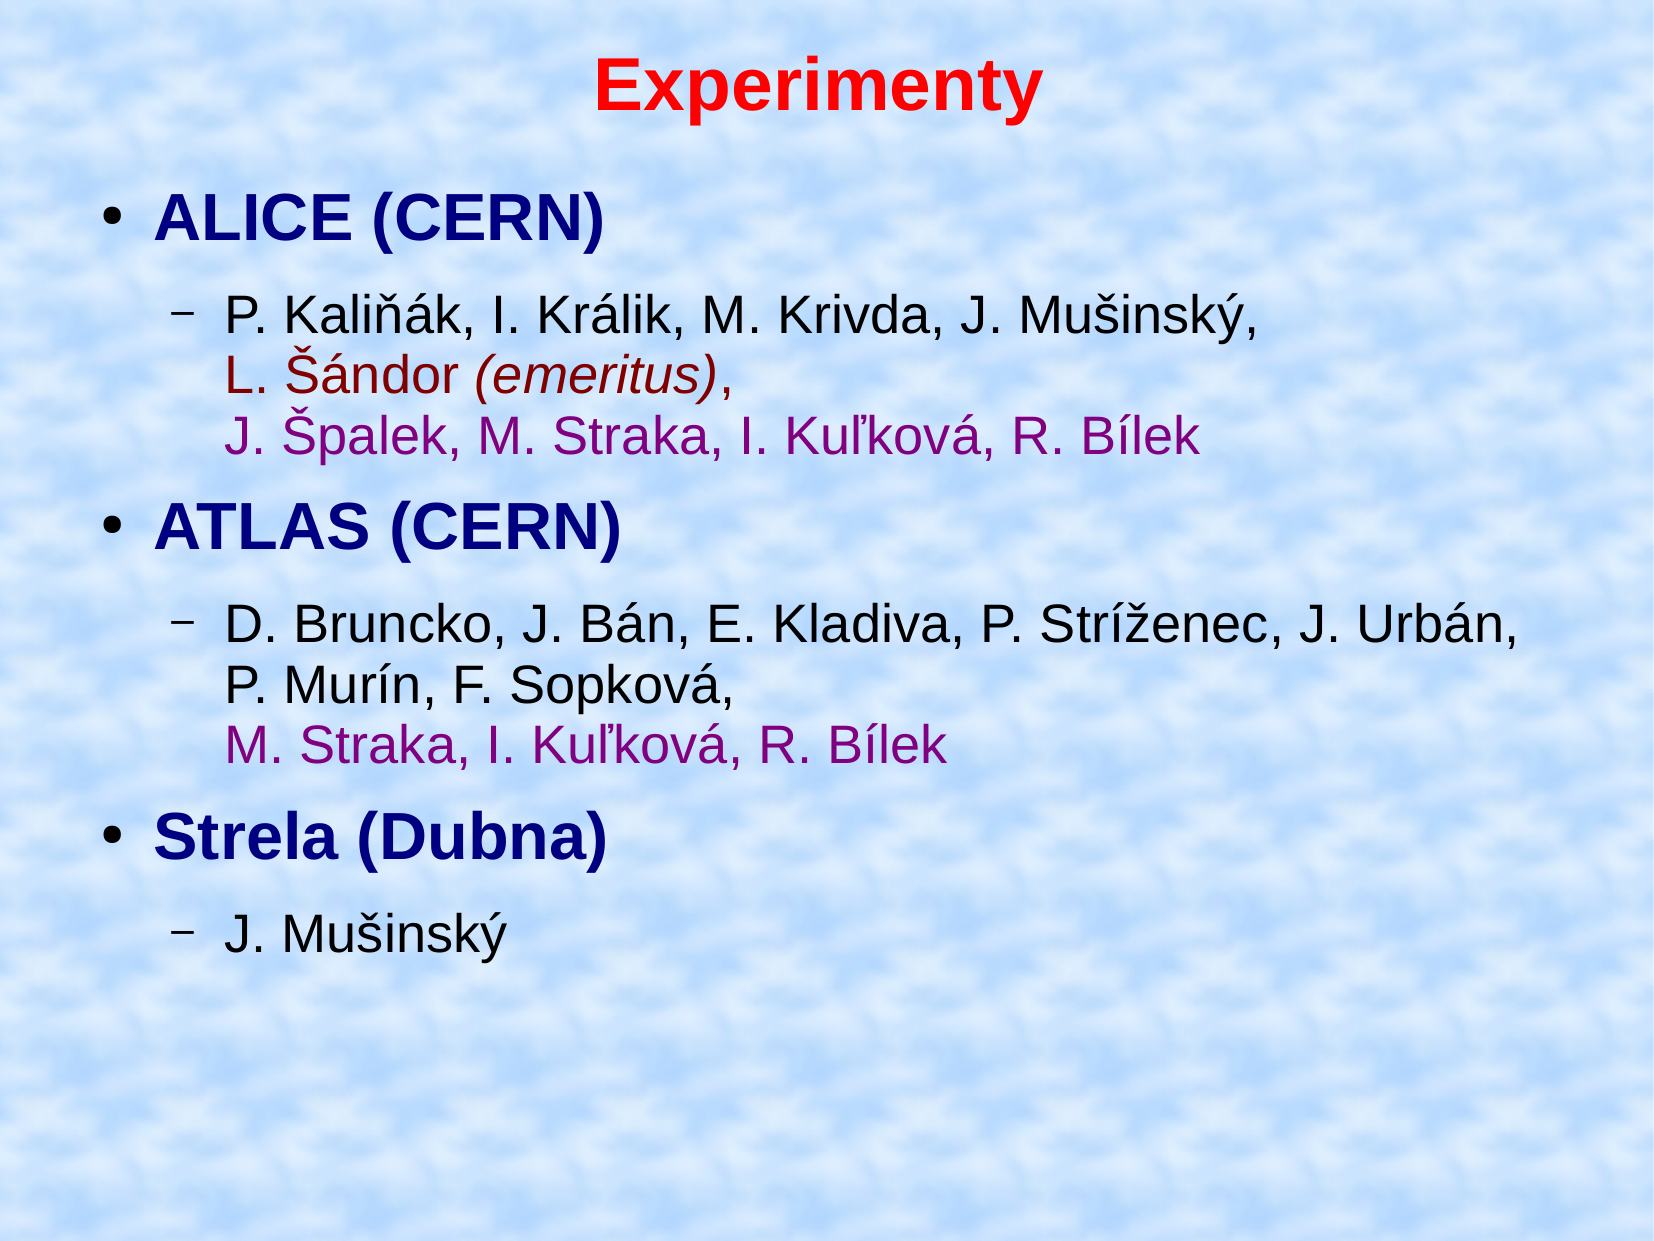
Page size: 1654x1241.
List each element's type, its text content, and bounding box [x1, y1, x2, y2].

title Experimenty [75, 17, 1564, 151]
picture [0, 0, 1654, 1241]
list ALICE (CERN) P. Kaliňák, I. Králik, M. Krivda, J. Mušinský, L. Šándor (emeritus), J. Špalek, M. Straka, I. Kuľková, R. Bílek ATLAS (CERN) D. Bruncko, J. Bán, E. Kladiva, P. Stríženec, J. Urbán, P. Murín, F. Sopková, M. Straka, I. Kuľková, R. Bílek Strela (Dubna) J. Mušinský [82, 180, 1571, 1126]
